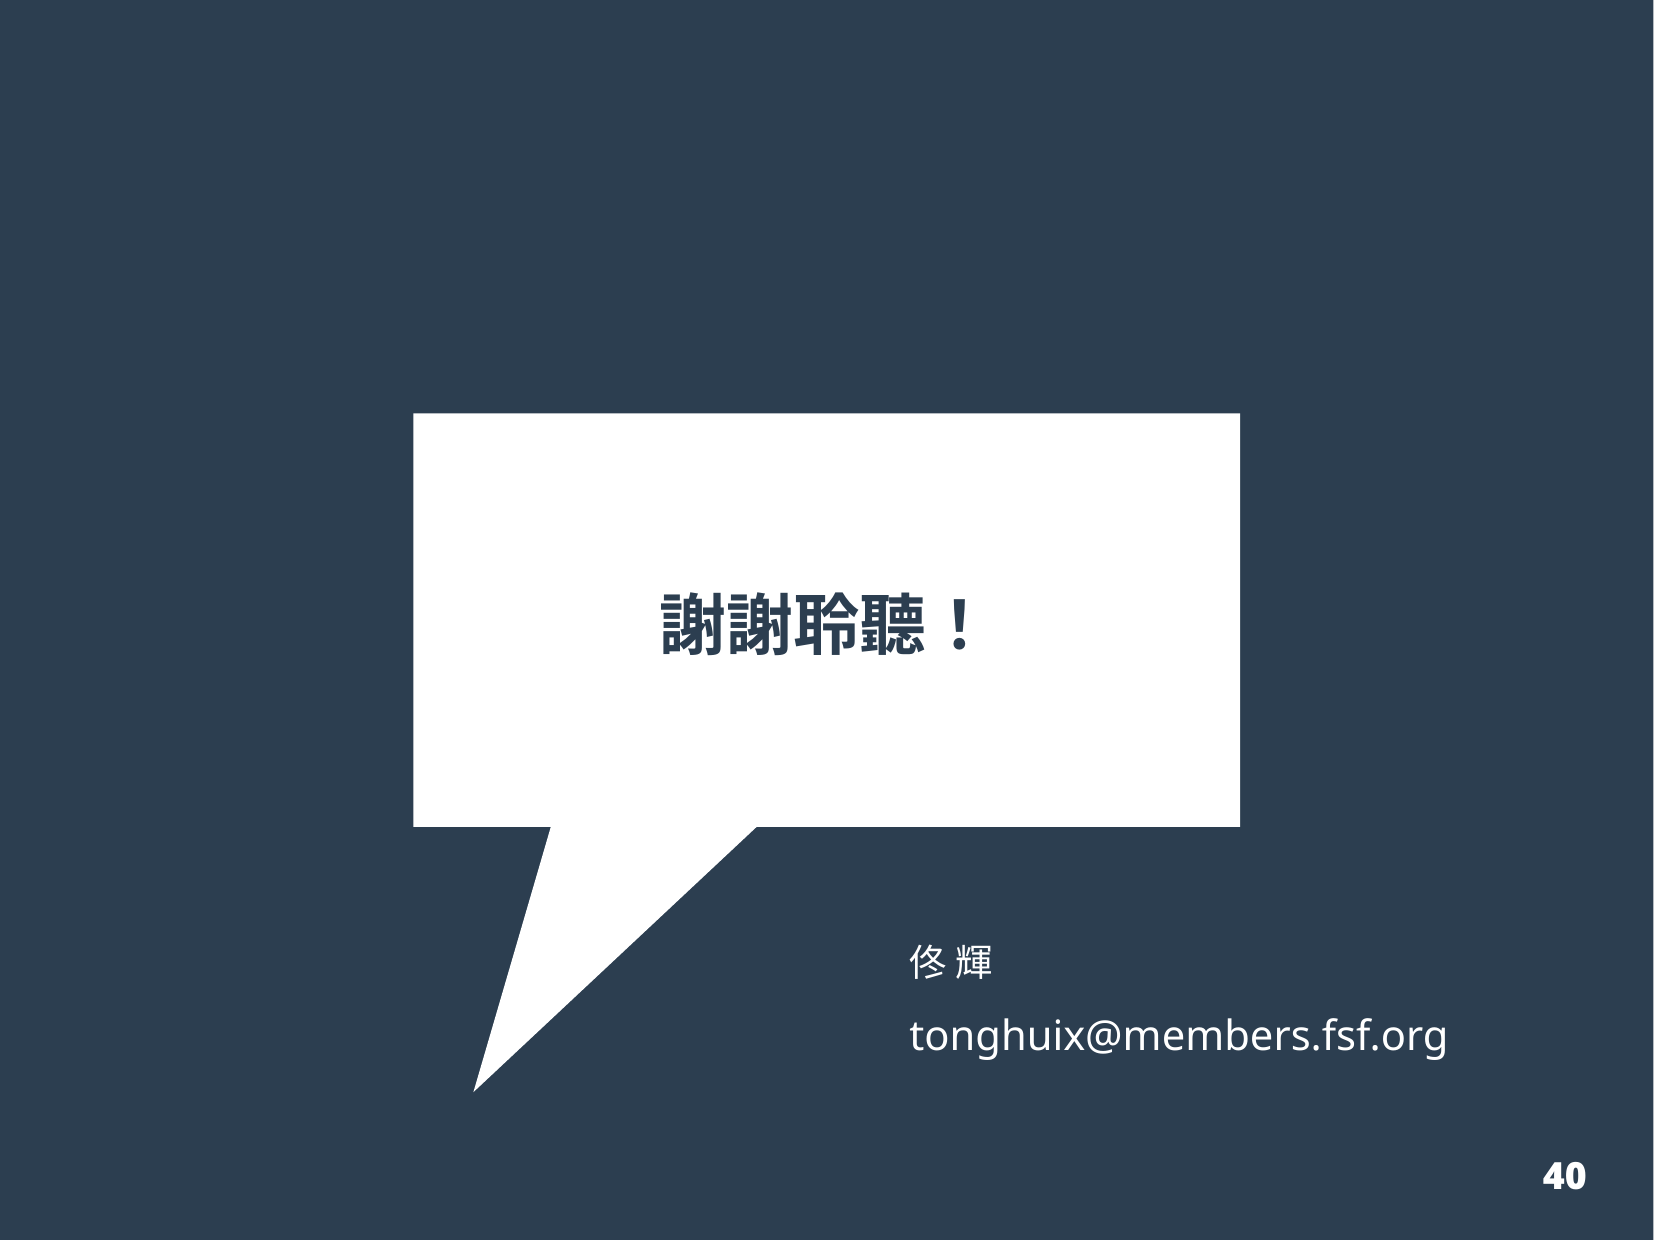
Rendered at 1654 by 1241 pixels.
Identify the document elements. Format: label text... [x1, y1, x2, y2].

title 謝謝聆聽！ [442, 442, 1211, 798]
list 佟 輝 tonghuix@members.fsf.org [838, 933, 1595, 1182]
